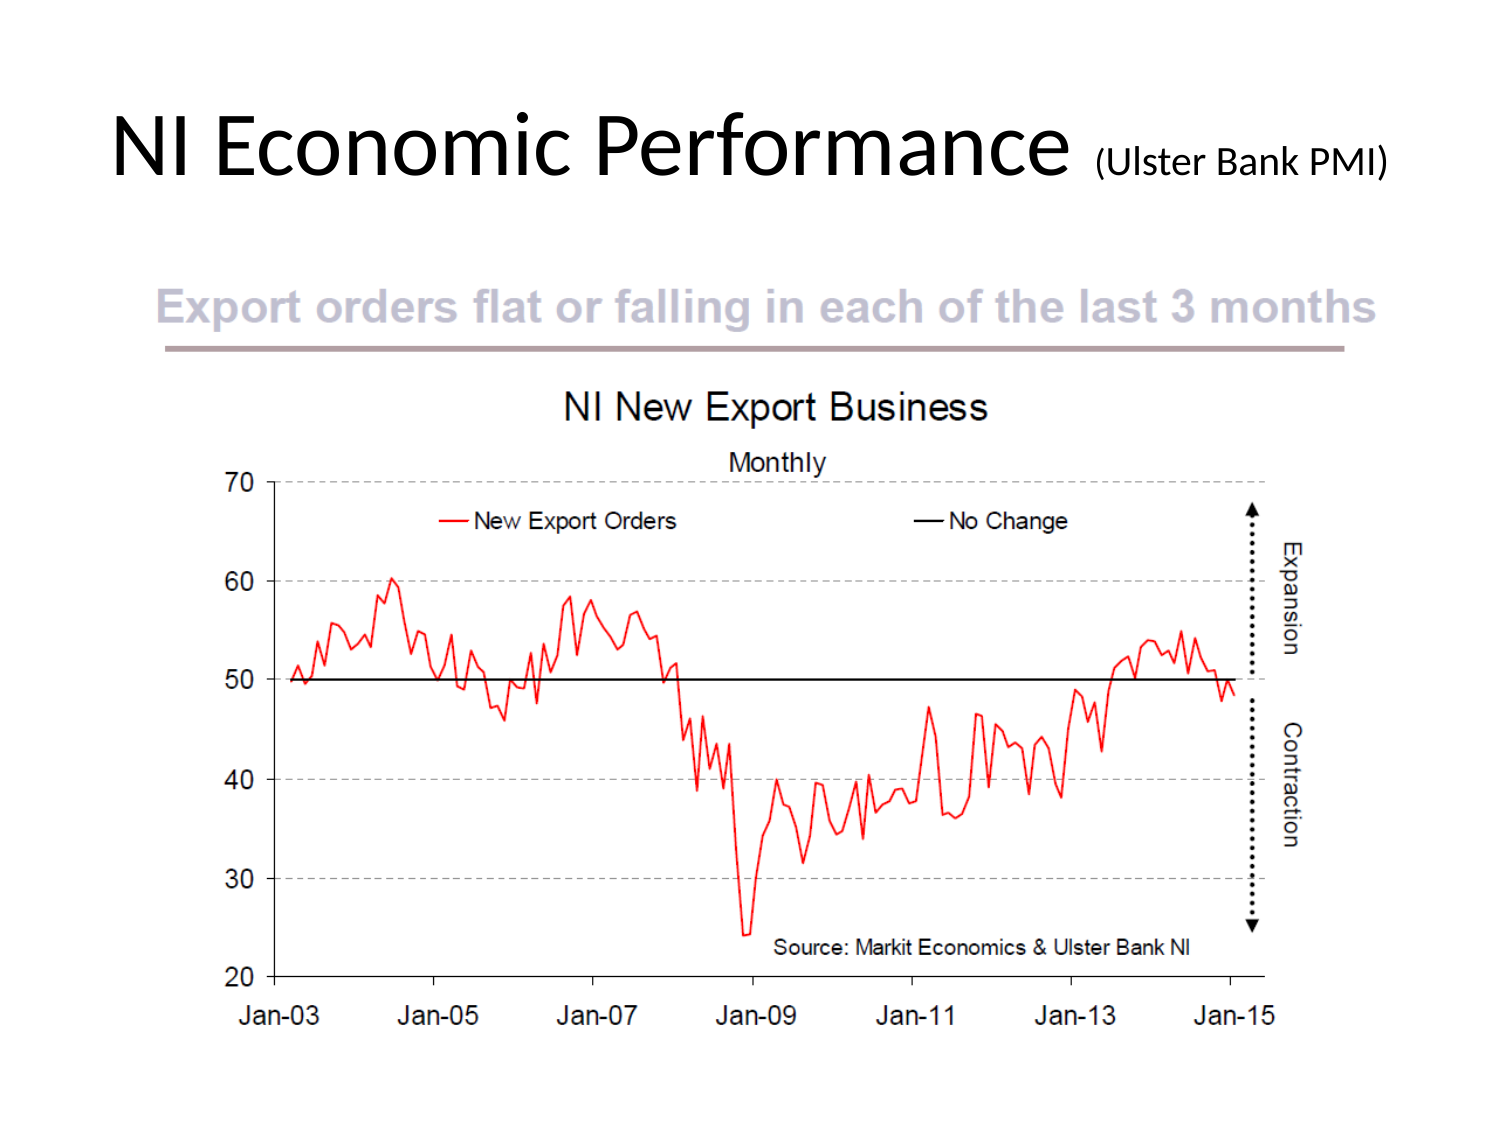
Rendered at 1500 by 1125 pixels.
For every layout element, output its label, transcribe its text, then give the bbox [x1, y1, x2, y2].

picture [123, 262, 1388, 1073]
title NI Economic Performance (Ulster Bank PMI) [75, 45, 1426, 233]
